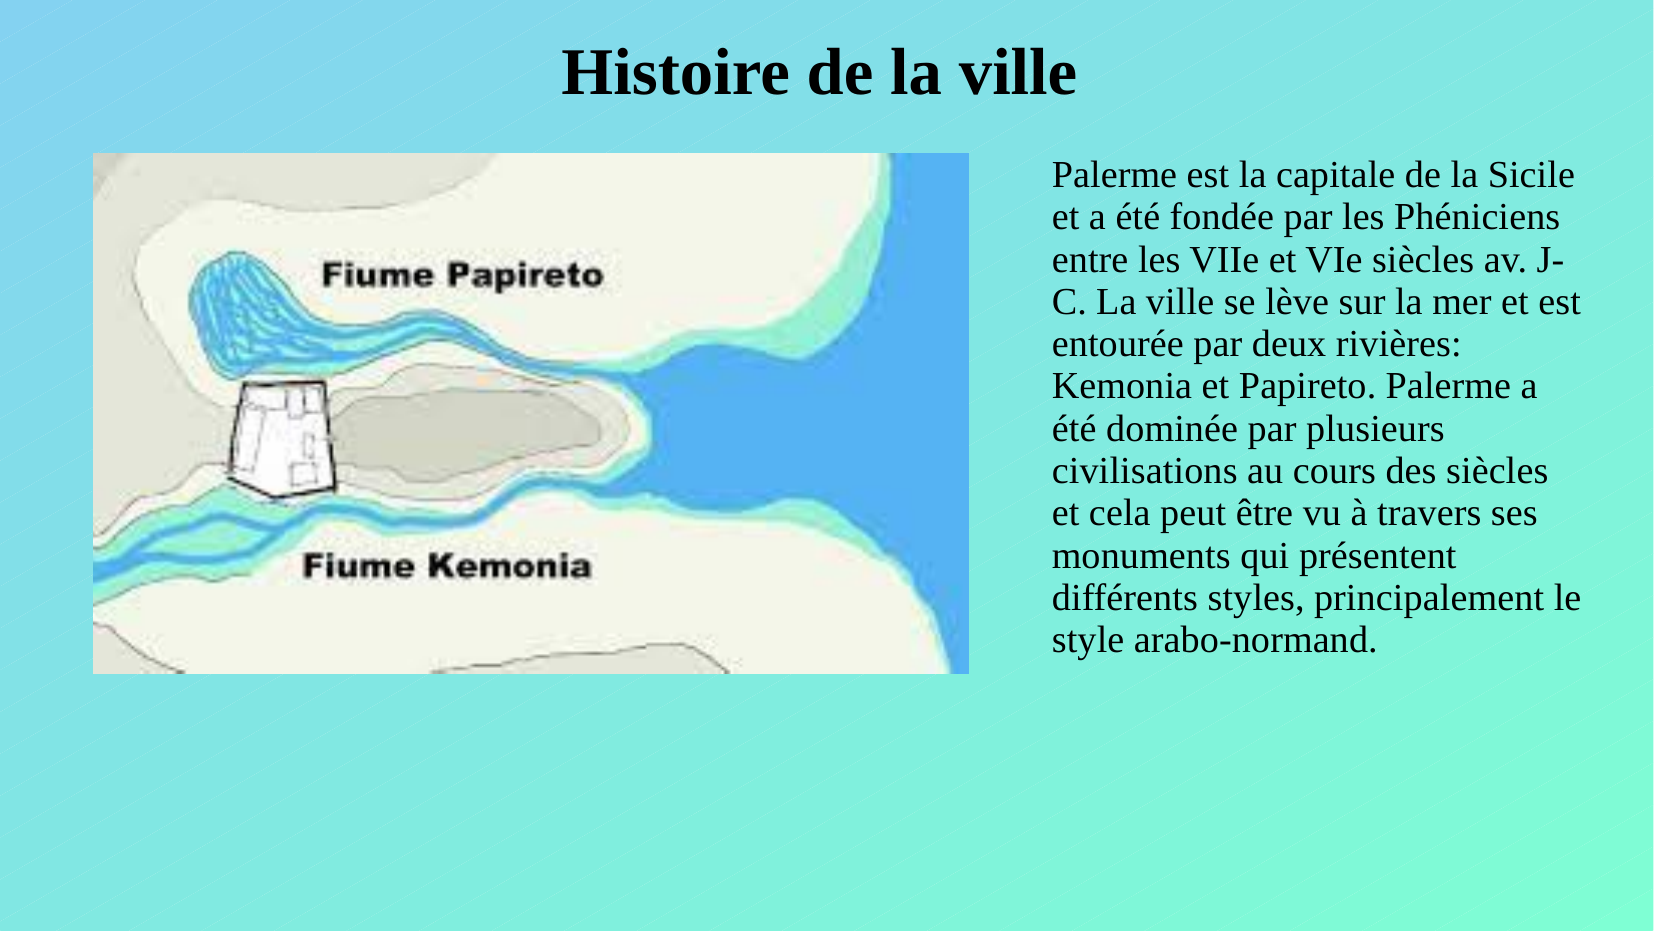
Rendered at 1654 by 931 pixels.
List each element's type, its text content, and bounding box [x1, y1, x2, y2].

picture [93, 153, 969, 674]
list Histoire de la ville [342, 34, 1453, 201]
list Palerme est la capitale de la Sicile et a été fondée par les Phéniciens entre les VIIe et VIe siècles av. J-C. La ville se lève sur la mer et est entourée par deux rivières: Kemonia et Papireto. Palerme a été dominée par plusieurs civilisations au cours des siècles et cela peut être vu à travers ses monuments qui présentent différents styles, principalement le style arabo-normand. [1015, 153, 1583, 674]
